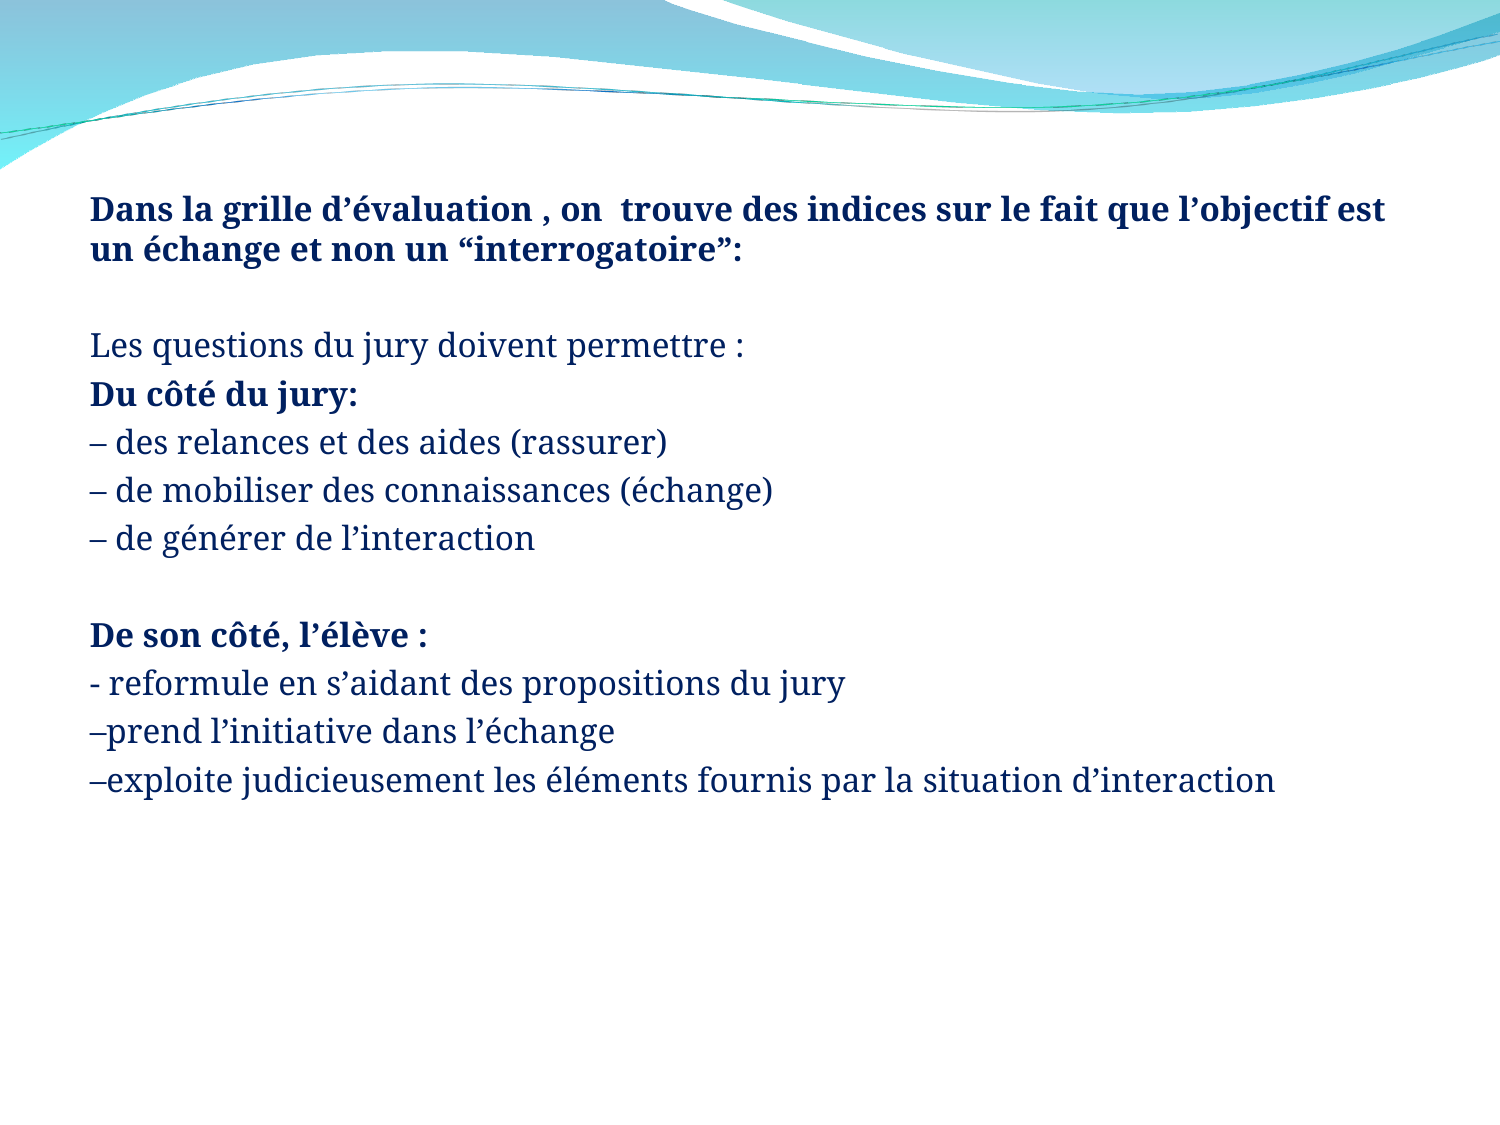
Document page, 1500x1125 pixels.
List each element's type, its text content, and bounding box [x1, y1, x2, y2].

picture [0, 33, 1500, 140]
list Dans la grille d’évaluation , on trouve des indices sur le fait que l’objectif est un échange et non un “interrogatoire”: Les questions du jury doivent permettre : Du côté du jury: – des relances et des aides (rassurer) – de mobiliser des connaissances (échange) – de générer de l’interaction De son côté, l’élève : - reformule en s’aidant des propositions du jury –prend l’initiative dans l’échange –exploite judicieusement les éléments fournis par la situation d’interaction [75, 137, 1426, 1038]
